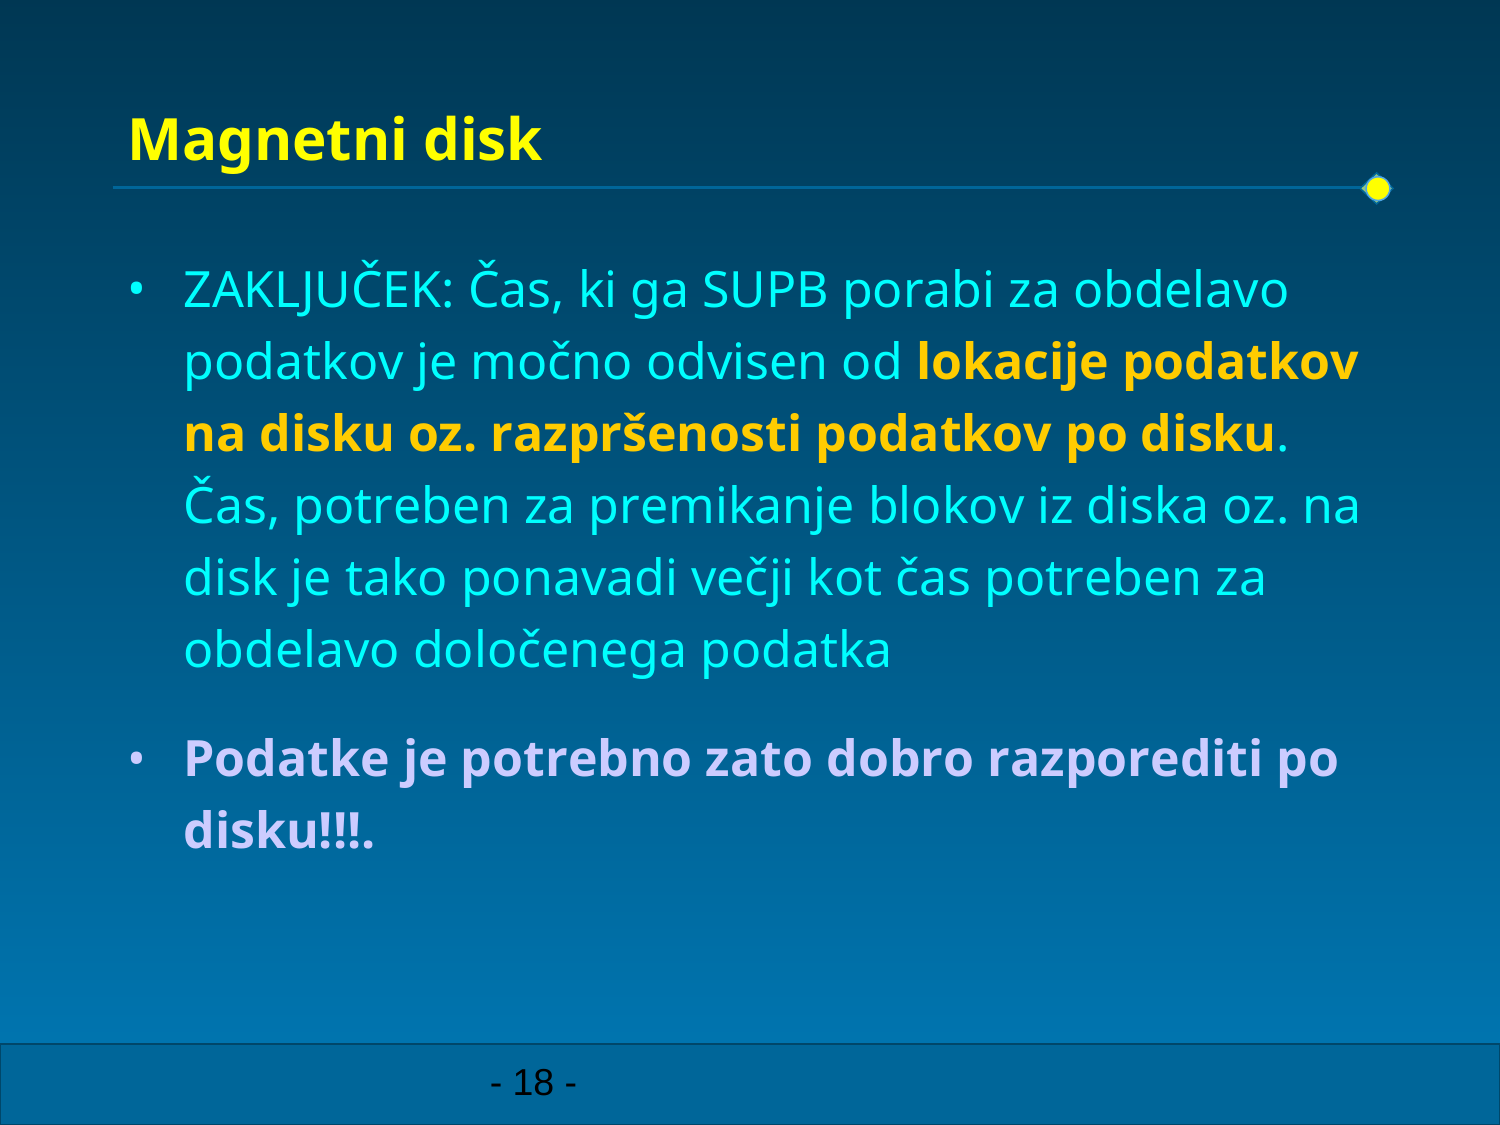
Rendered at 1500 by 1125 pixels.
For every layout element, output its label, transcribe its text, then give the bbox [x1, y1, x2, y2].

list ZAKLJUČEK: Čas, ki ga SUPB porabi za obdelavo podatkov je močno odvisen od lokacije podatkov na disku oz. razpršenosti podatkov po disku. Čas, potreben za premikanje blokov iz diska oz. na disk je tako ponavadi večji kot čas potreben za obdelavo določenega podatka Podatke je potrebno zato dobro razporediti po disku!!!. [112, 237, 1388, 963]
title Magnetni disk [112, 94, 1388, 181]
